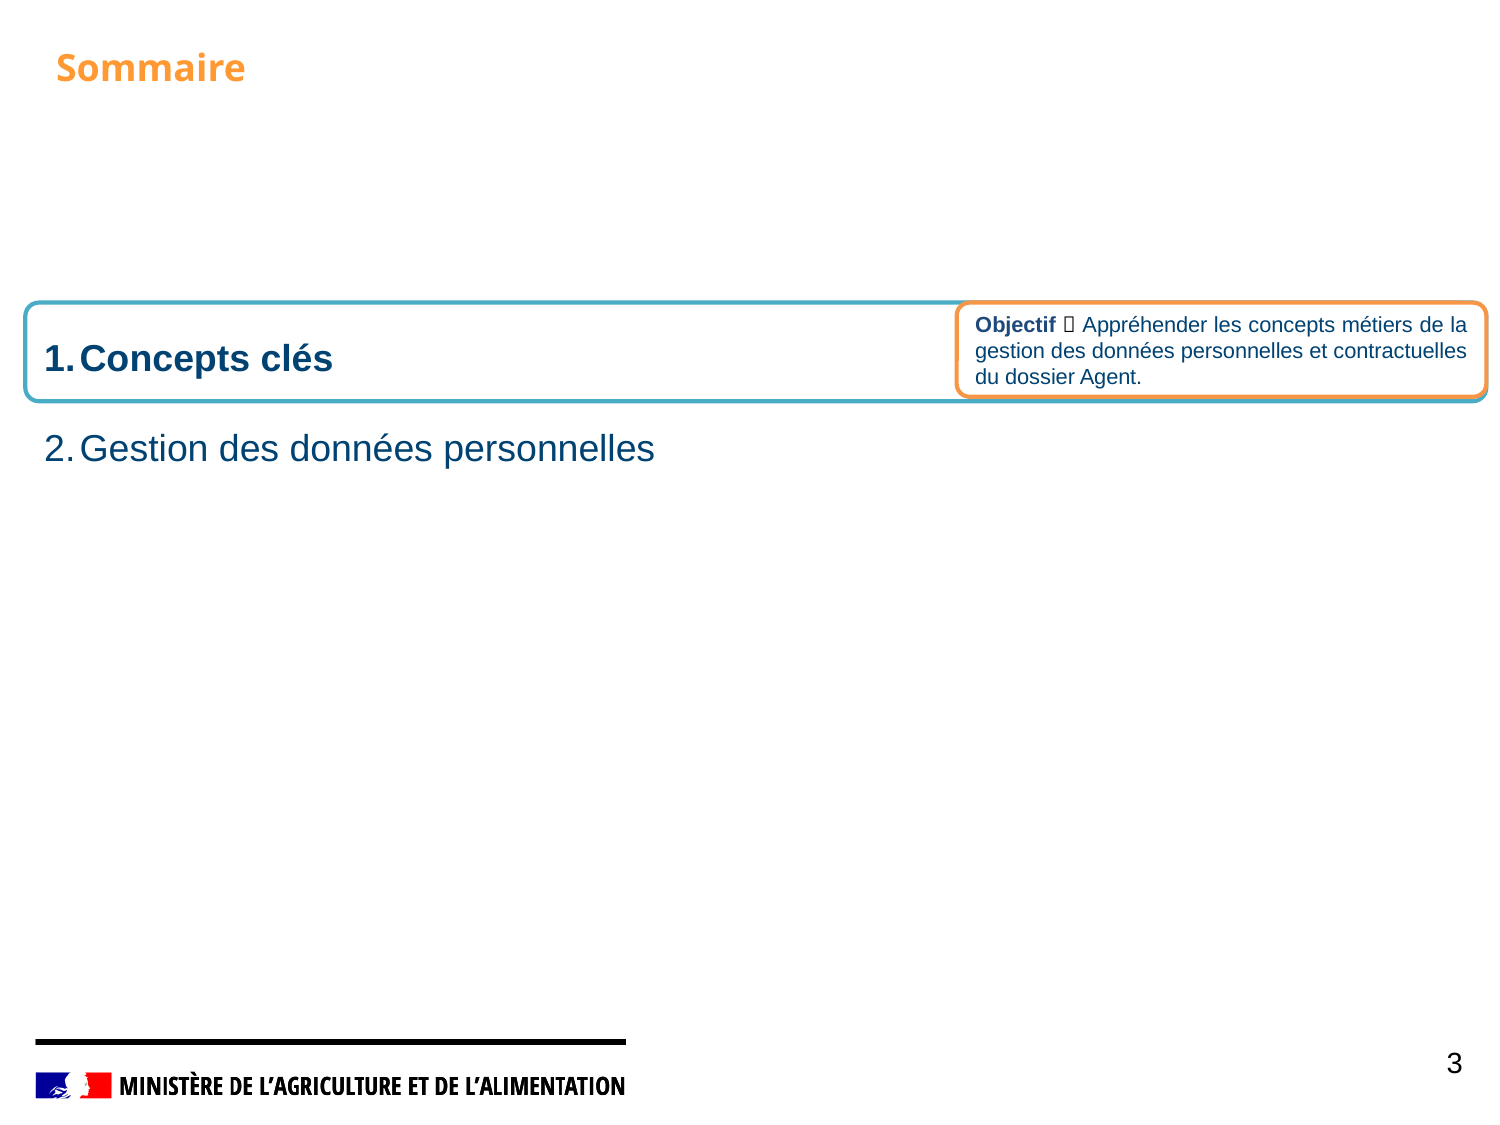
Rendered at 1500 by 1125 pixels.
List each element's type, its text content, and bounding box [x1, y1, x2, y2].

text_box Objectif  Appréhender les concepts métiers de la gestion des données personnelles et contractuelles du dossier Agent. [956, 302, 1487, 397]
picture [35, 1039, 626, 1099]
text_box Concepts clés Gestion des données personnelles [29, 326, 1447, 399]
text_box Sommaire [41, 36, 1459, 143]
text_box Concepts clés Gestion des données personnelles [29, 401, 1447, 716]
